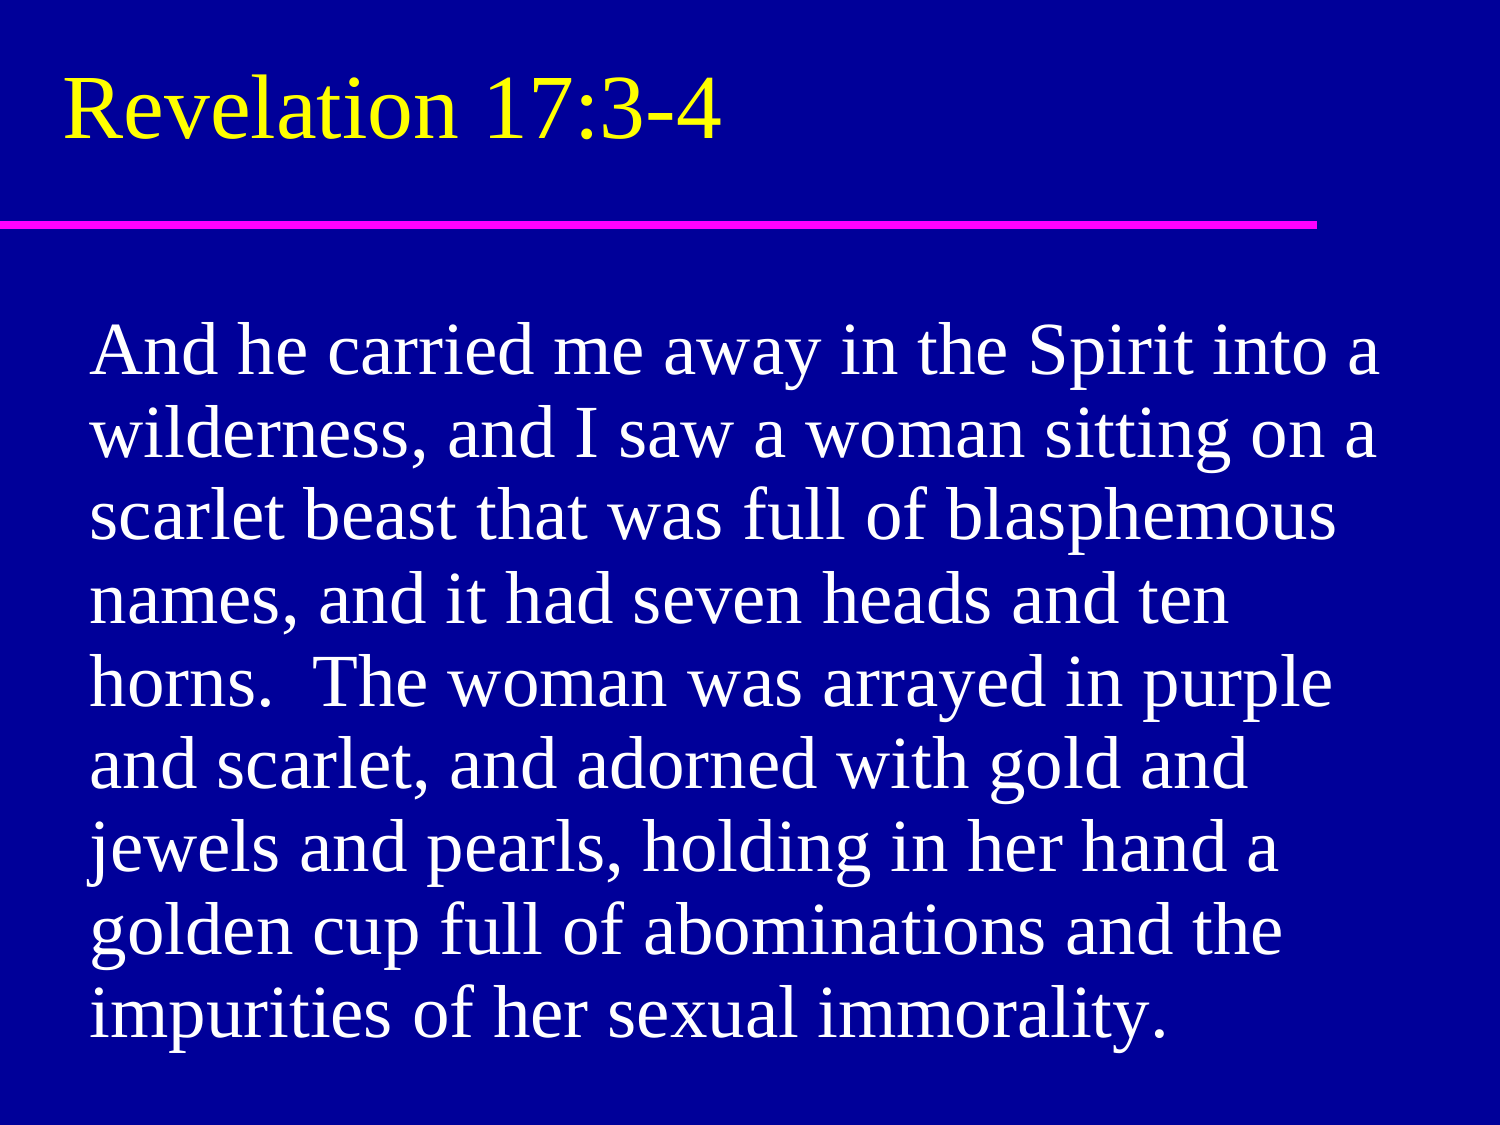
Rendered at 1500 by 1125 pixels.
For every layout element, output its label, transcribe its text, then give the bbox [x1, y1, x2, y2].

title Revelation 17:3-4 [62, 0, 1338, 225]
text_box And he carried me away in the Spirit into a wilderness, and I saw a woman sitting on a scarlet beast that was full of blasphemous names, and it had seven heads and ten horns. The woman was arrayed in purple and scarlet, and adorned with gold and jewels and pearls, holding in her hand a golden cup full of abominations and the impurities of her sexual immorality. [75, 299, 1407, 1062]
